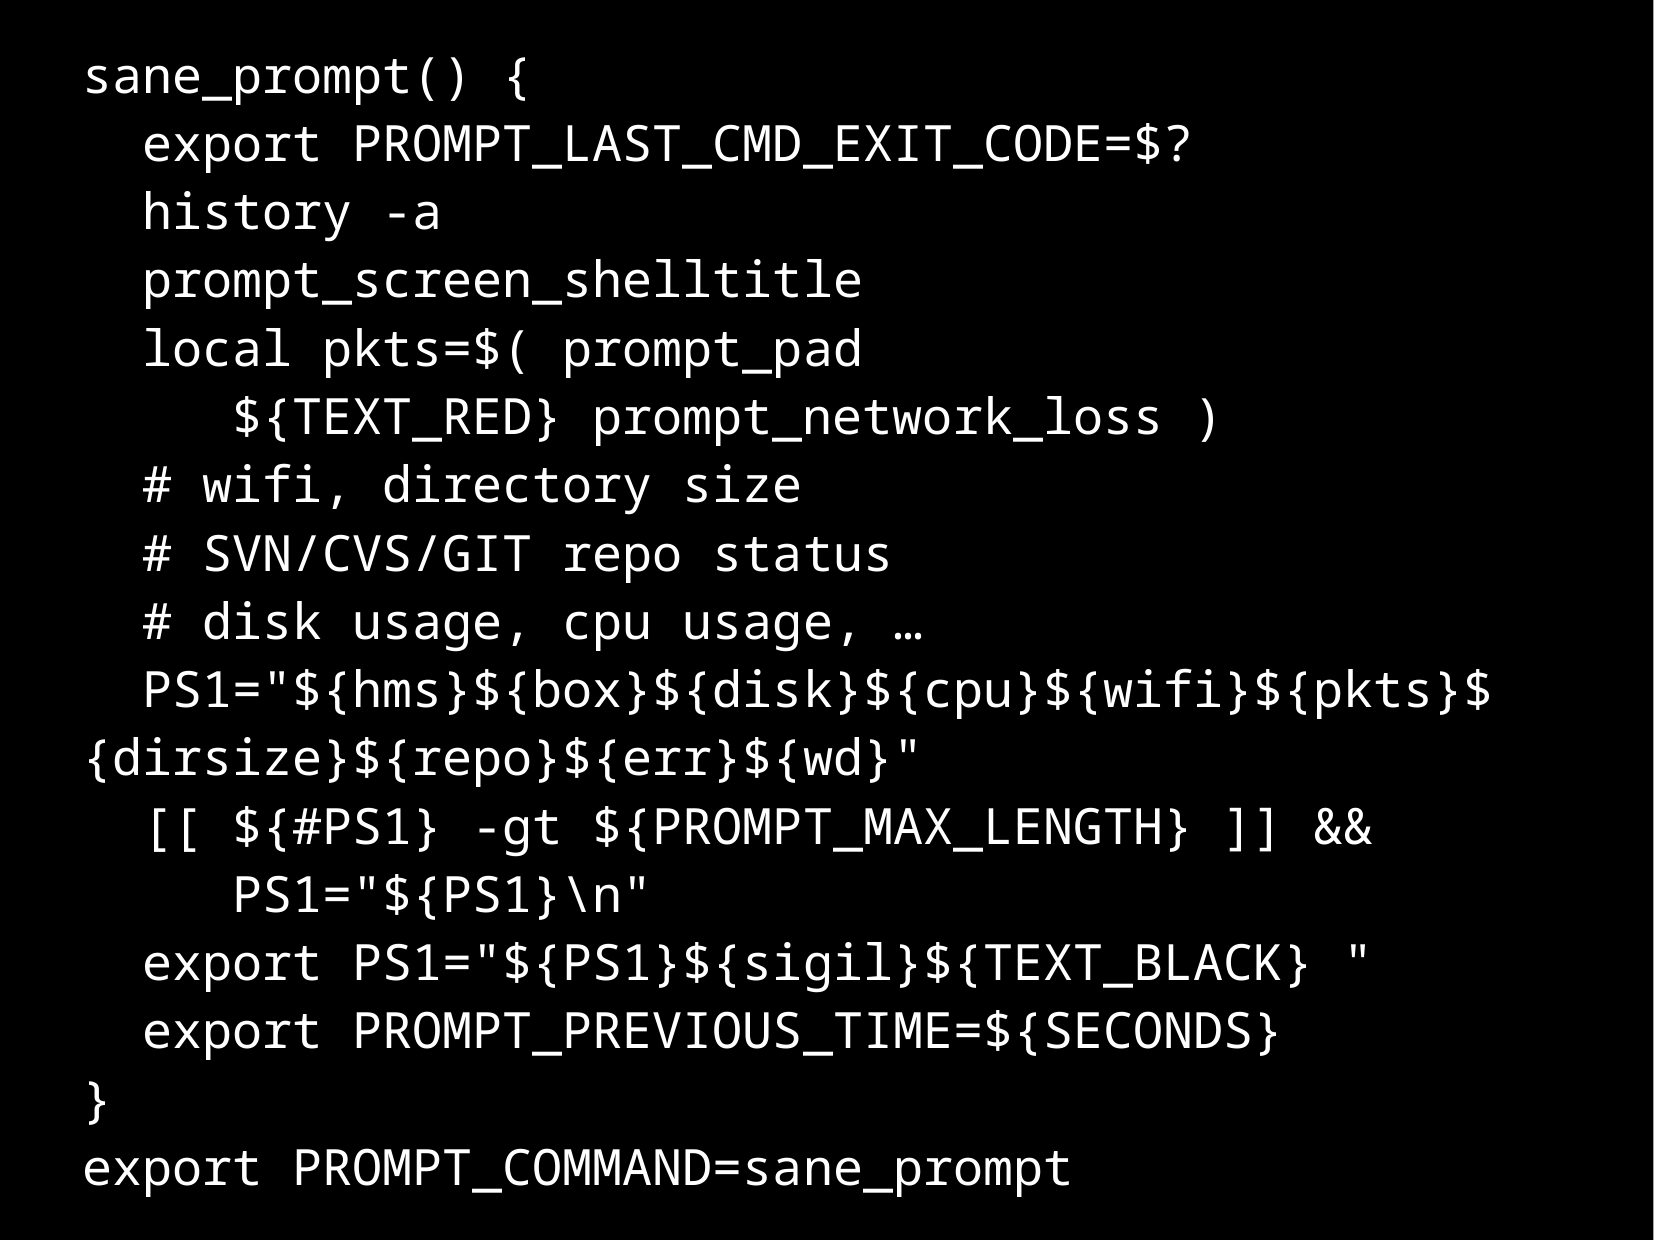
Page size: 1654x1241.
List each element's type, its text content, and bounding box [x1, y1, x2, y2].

title sane_prompt() { export PROMPT_LAST_CMD_EXIT_CODE=$? history -a prompt_screen_shelltitle local pkts=$( prompt_pad ${TEXT_RED} prompt_network_loss ) # wifi, directory size # SVN/CVS/GIT repo status # disk usage, cpu usage, … PS1="${hms}${box}${disk}${cpu}${wifi}${pkts}${dirsize}${repo}${err}${wd}" [[ ${#PS1} -gt ${PROMPT_MAX_LENGTH} ]] && PS1="${PS1}\n" export PS1="${PS1}${sigil}${TEXT_BLACK} " export PROMPT_PREVIOUS_TIME=${SECONDS} } export PROMPT_COMMAND=sane_prompt [82, 141, 1571, 1099]
